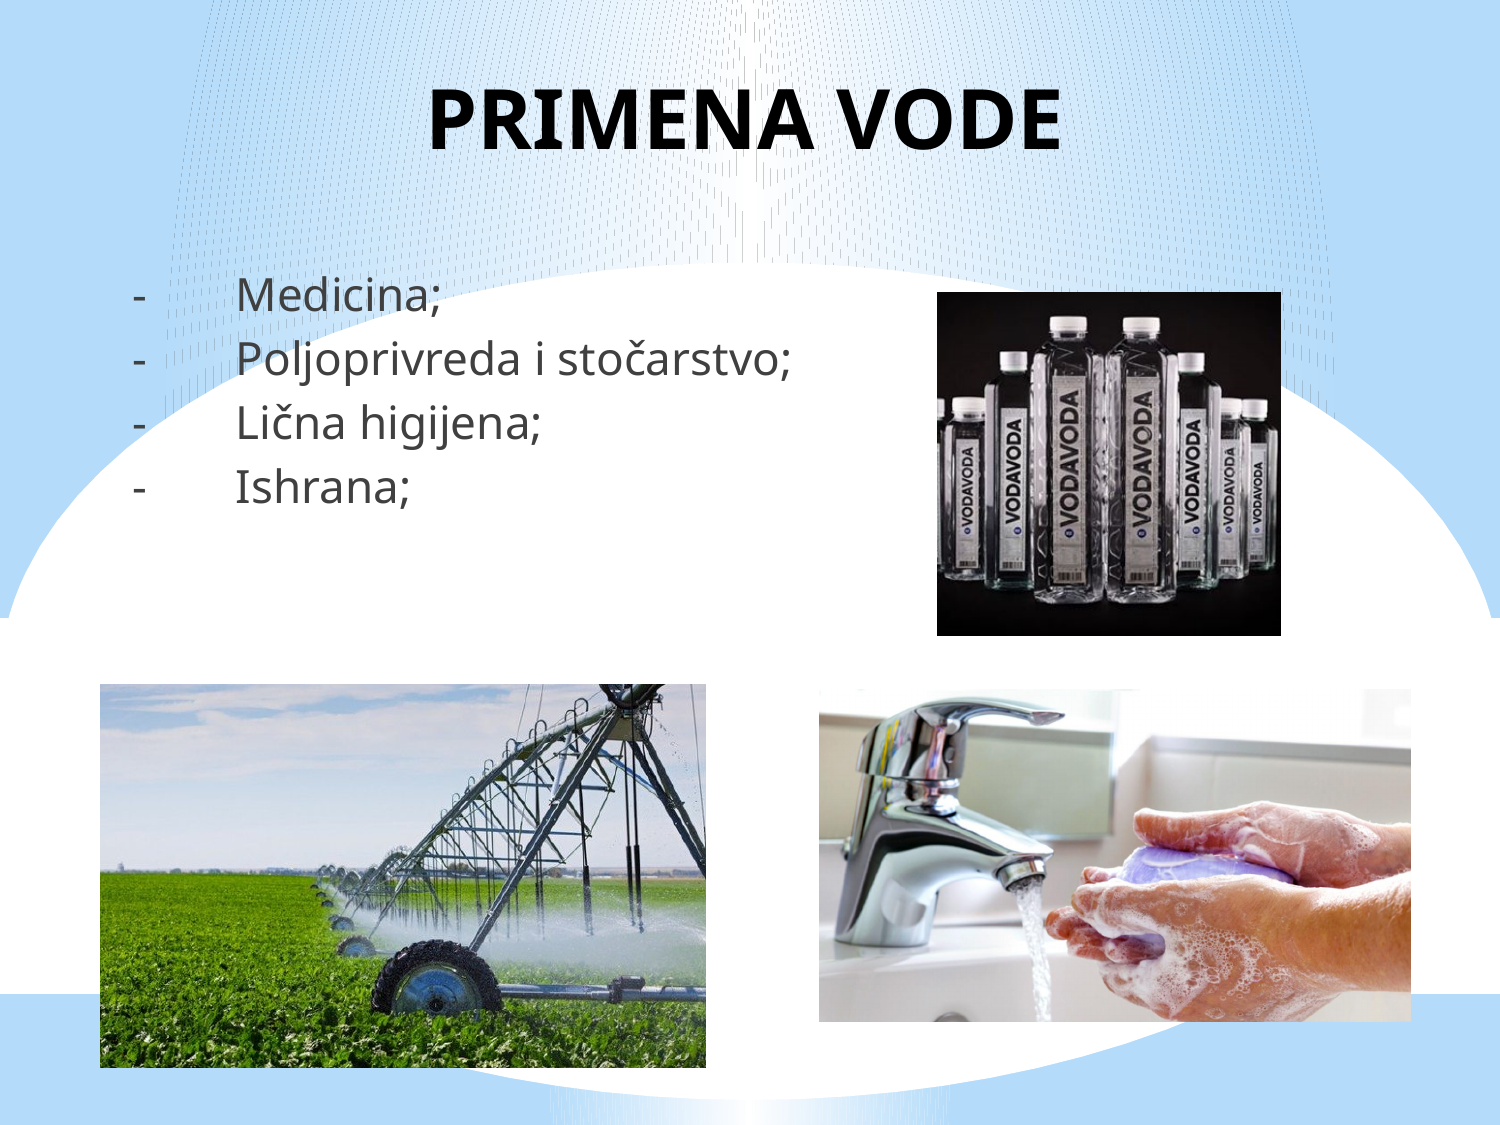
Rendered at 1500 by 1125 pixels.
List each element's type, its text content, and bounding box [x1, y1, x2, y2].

picture [819, 689, 1411, 1022]
title PRIMENA VODE [210, 58, 1280, 247]
list - Medicina; - Poljoprivreda i stočarstvo; - Lična higijena; - Ishrana; [117, 257, 1168, 828]
picture [100, 684, 706, 1068]
picture [937, 292, 1281, 636]
